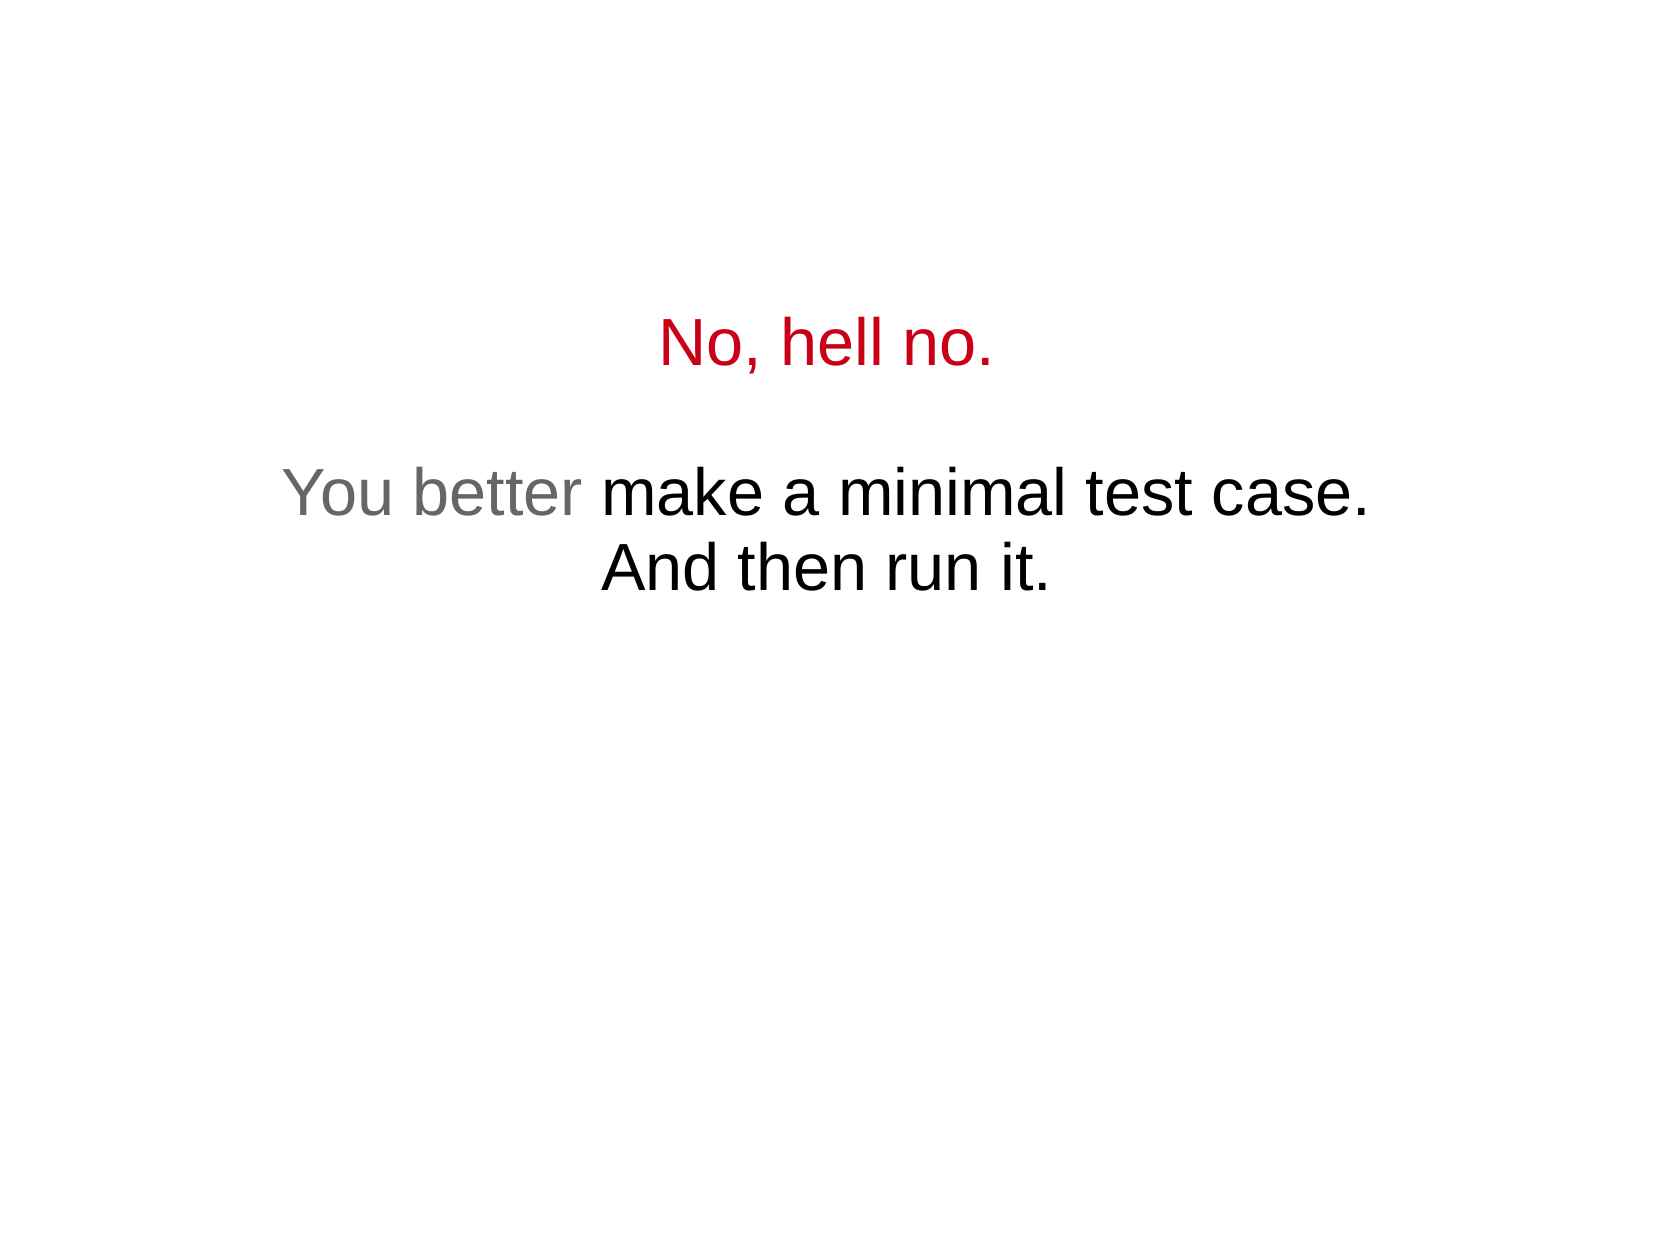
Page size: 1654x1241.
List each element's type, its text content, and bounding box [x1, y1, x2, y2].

subtitle No, hell no. You better make a minimal test case. And then run it. [82, 56, 1571, 1102]
